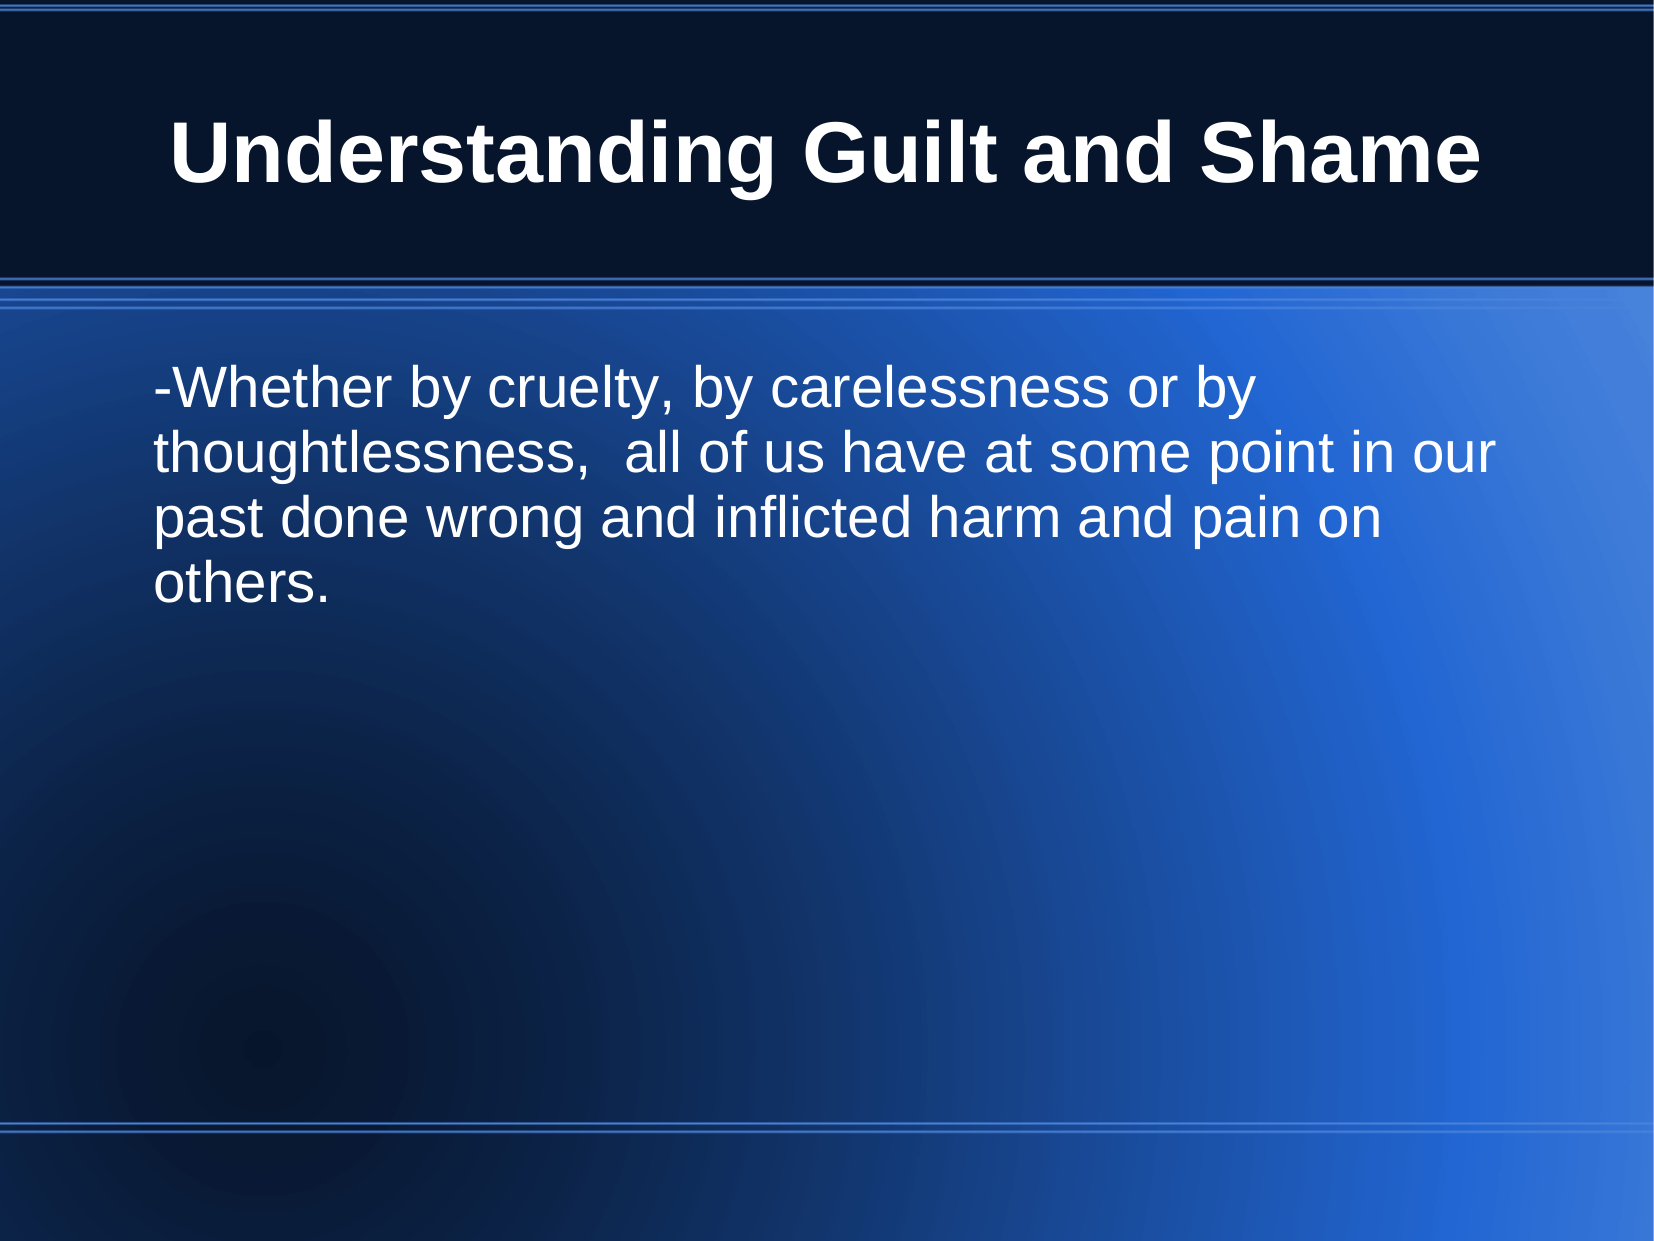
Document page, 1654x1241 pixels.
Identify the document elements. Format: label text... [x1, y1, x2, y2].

list -Whether by cruelty, by carelessness or by thoughtlessness, all of us have at some point in our past done wrong and inflicted harm and pain on others. [82, 355, 1571, 1058]
picture [0, 0, 1654, 1241]
title Understanding Guilt and Shame [82, 49, 1571, 257]
